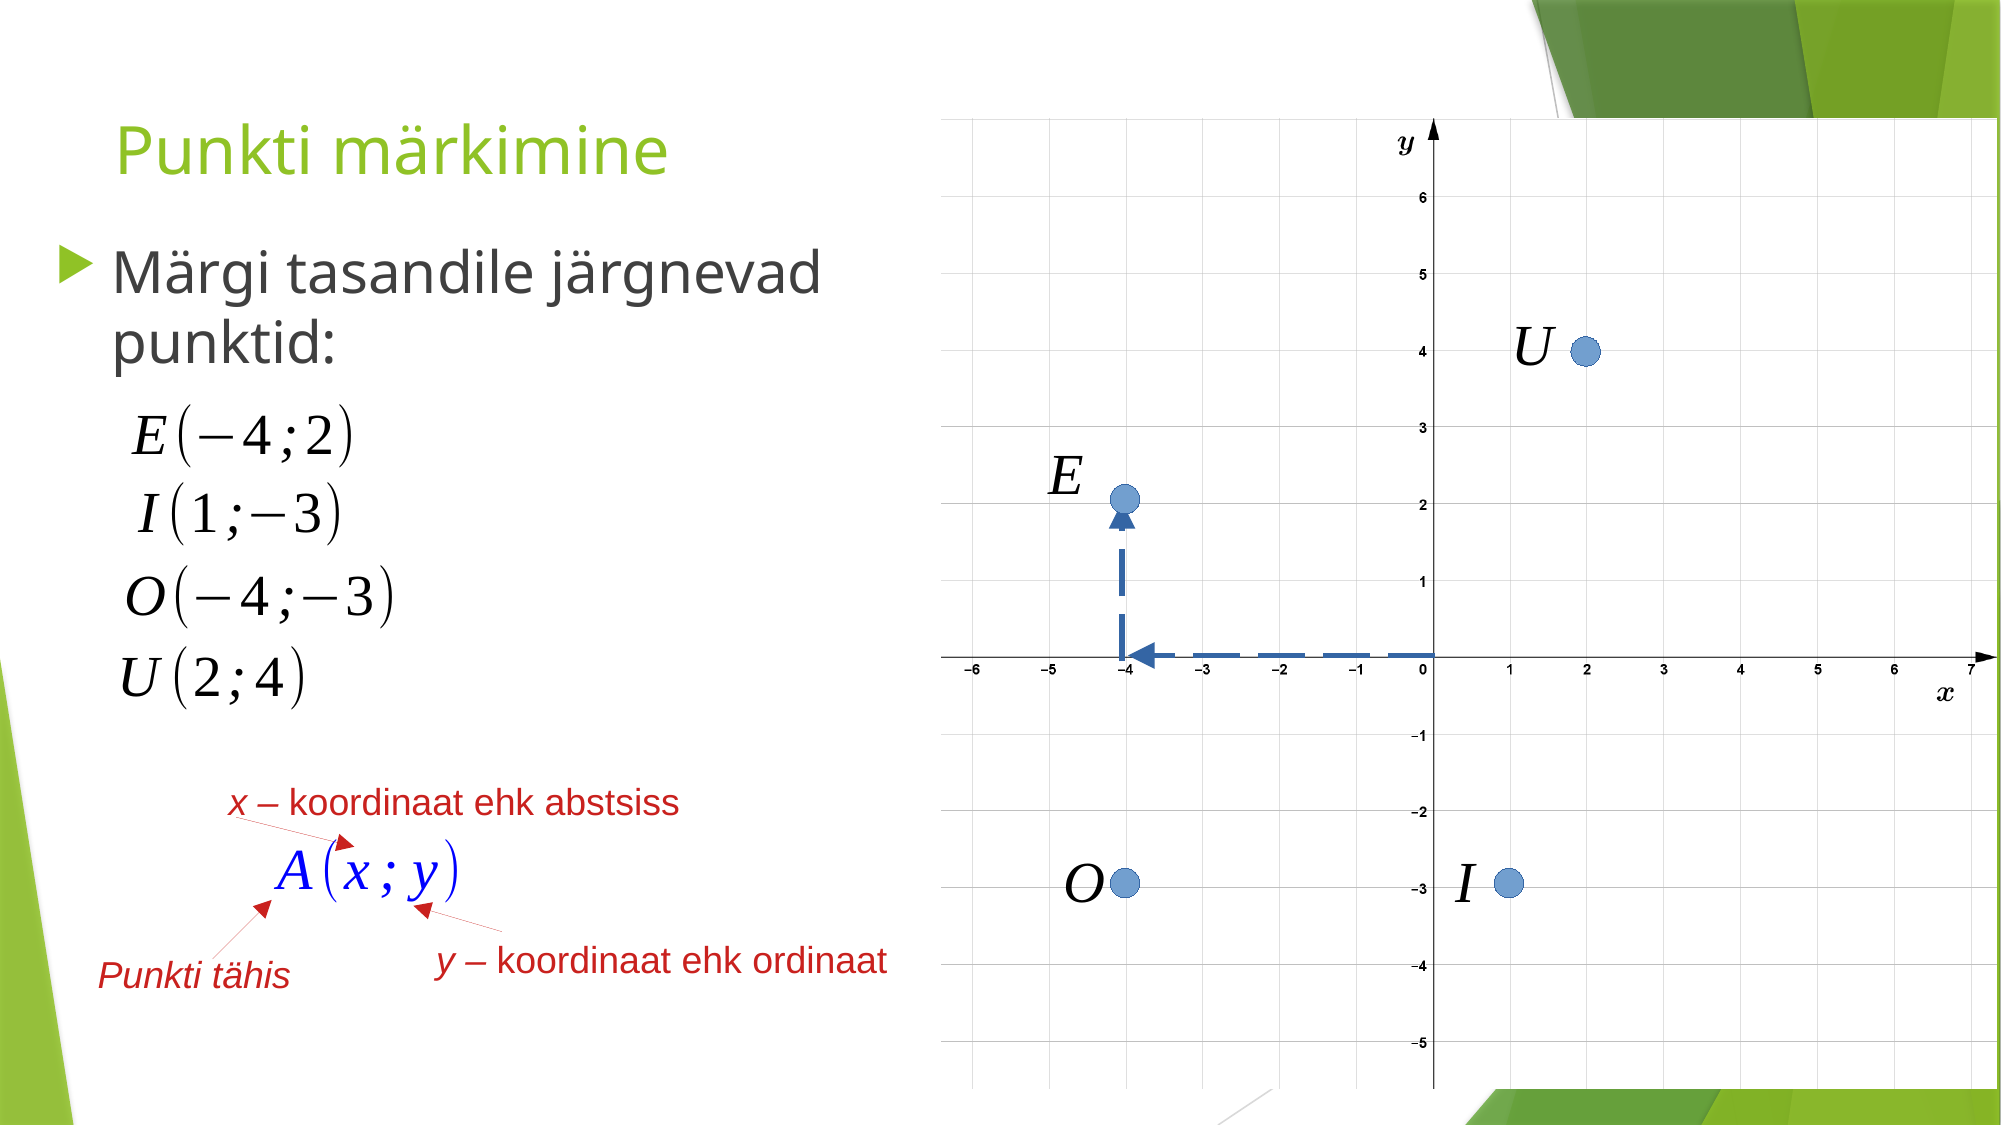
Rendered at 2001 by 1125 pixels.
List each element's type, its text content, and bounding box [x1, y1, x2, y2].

chart [112, 643, 314, 714]
text_box y – koordinaat ehk ordinaat [421, 931, 903, 989]
chart [265, 835, 468, 906]
chart [1057, 851, 1113, 916]
list Märgi tasandile järgnevad punktid: [40, 177, 1034, 443]
chart [1039, 442, 1093, 508]
text_box Punkti tähis [82, 947, 306, 1004]
title Punkti märkimine [99, 99, 1613, 237]
chart [312, 835, 338, 842]
text_box [1570, 336, 1601, 367]
chart [129, 479, 351, 550]
text_box [1494, 868, 1524, 898]
chart [123, 401, 363, 472]
text_box [1113, 868, 1140, 898]
picture [941, 118, 1997, 1089]
text_box x – koordinaat ehk abstsiss [213, 774, 696, 831]
text_box [1110, 484, 1140, 514]
chart [1446, 851, 1487, 916]
chart [118, 562, 403, 632]
chart [1505, 313, 1566, 378]
